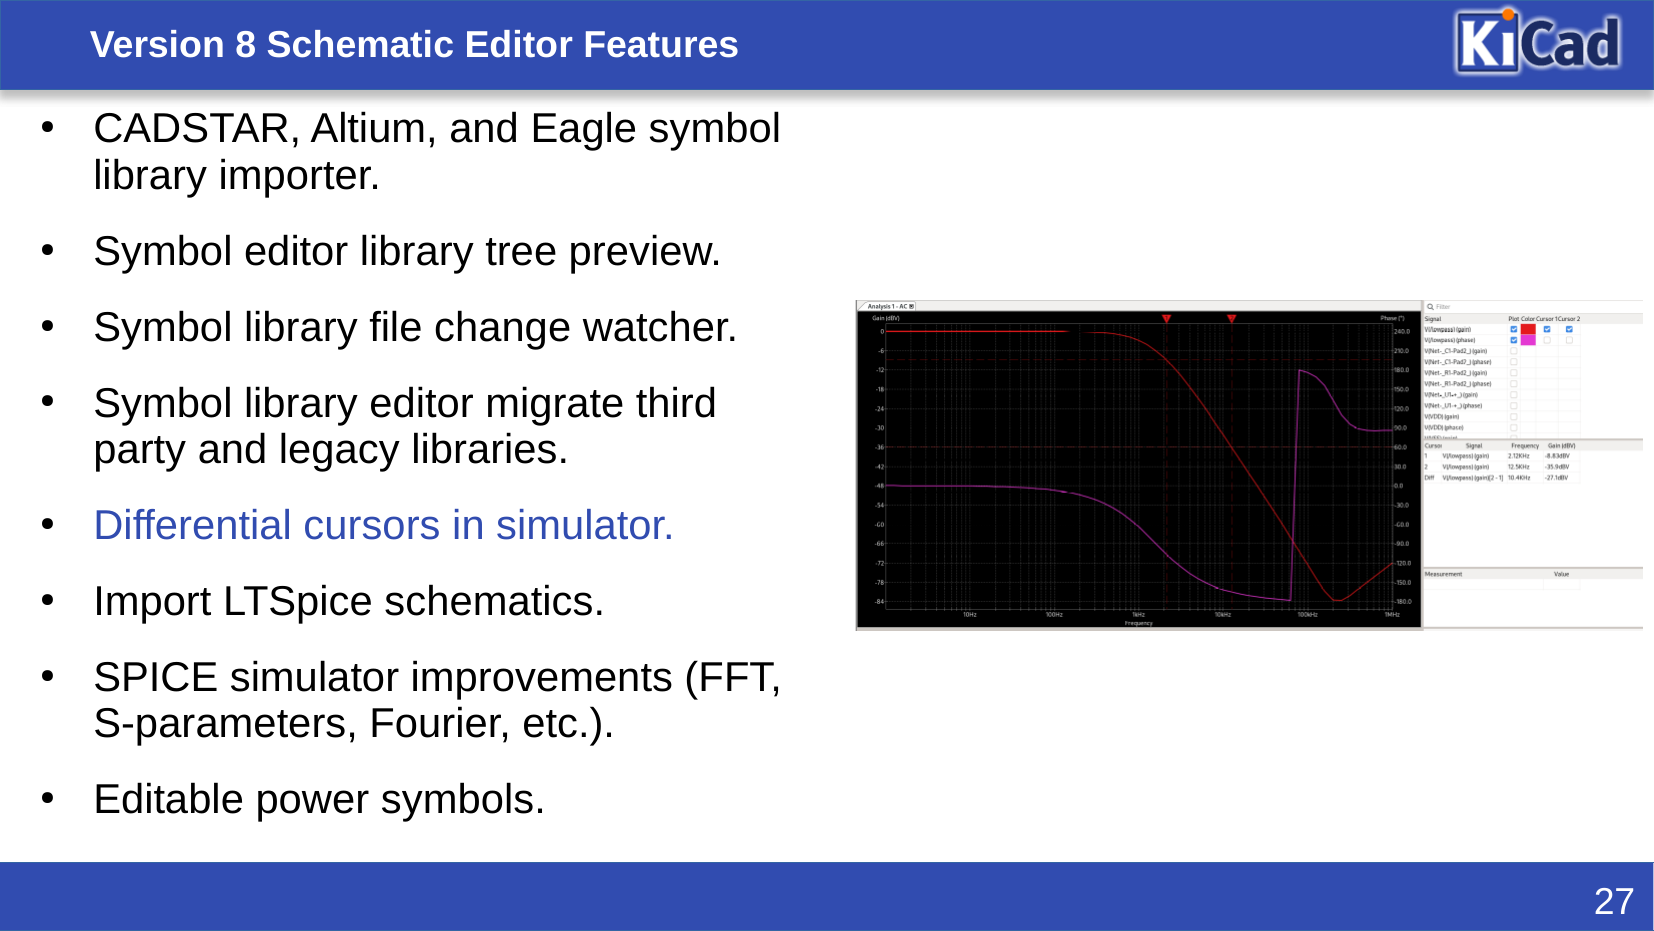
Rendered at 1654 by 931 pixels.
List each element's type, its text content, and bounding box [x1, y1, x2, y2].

picture [855, 300, 1643, 631]
picture [1412, 0, 1654, 92]
text_box [0, 862, 1654, 931]
text_box <number> [1387, 873, 1651, 931]
list CADSTAR, Altium, and Eagle symbol library importer. Symbol editor library tree preview. Symbol library file change watcher. Symbol library editor migrate third party and legacy libraries. Differential cursors in simulator. Import LTSpice schematics. SPICE simulator improvements (FFT, S-parameters, Fourier, etc.). Editable power symbols. [22, 105, 811, 856]
text_box Version 8 Schematic Editor Features [0, 0, 1412, 90]
